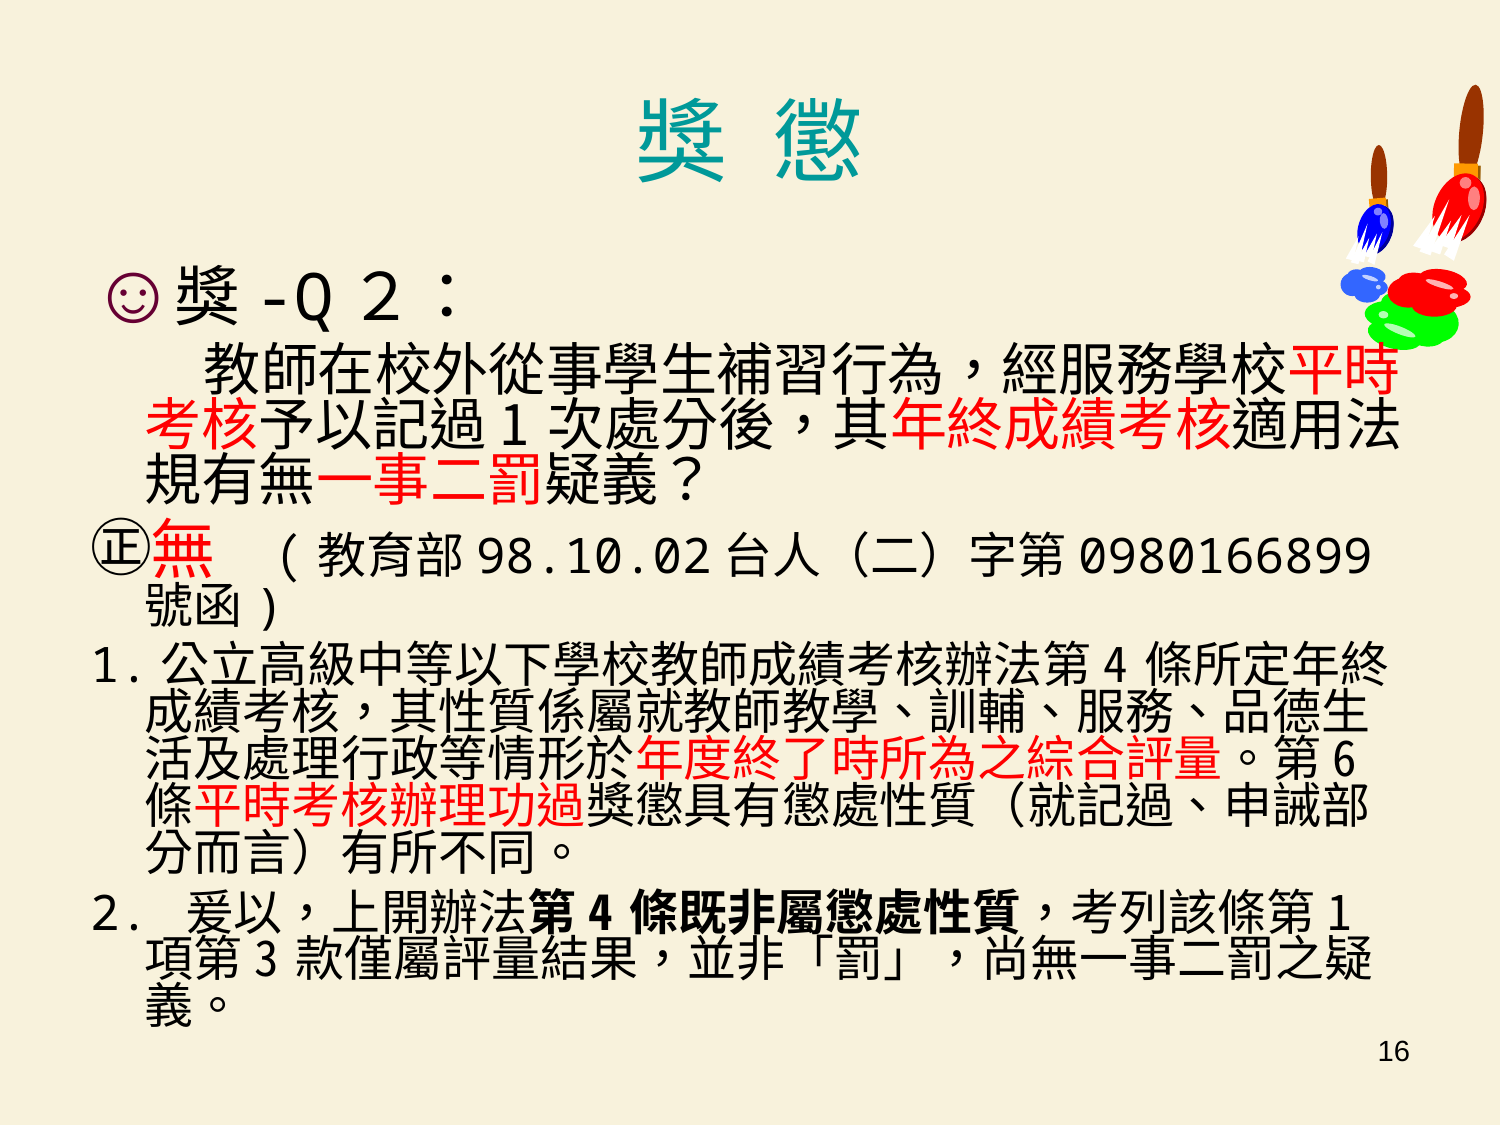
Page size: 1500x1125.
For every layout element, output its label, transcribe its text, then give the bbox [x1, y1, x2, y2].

title 獎 懲 [75, 45, 1426, 233]
list 獎-Q２： 教師在校外從事學生補習行為，經服務學校平時考核予以記過1次處分後，其年終成績考核適用法規有無一事二罰疑義？ 無 (教育部98.10.02台人（二）字第0980166899號函) 1.公立高級中等以下學校教師成績考核辦法第4條所定年終成績考核，其性質係屬就教師教學、訓輔、服務、品德生活及處理行政等情形於年度終了時所為之綜合評量。第6條平時考核辦理功過獎懲具有懲處性質（就記過、申誡部分而言）有所不同。 2. 爰以，上開辦法第4條既非屬懲處性質，考列該條第1項第3款僅屬評量結果，並非「罰」，尚無一事二罰之疑義。 [75, 262, 1426, 1048]
text_box <number> [1074, 1024, 1426, 1103]
